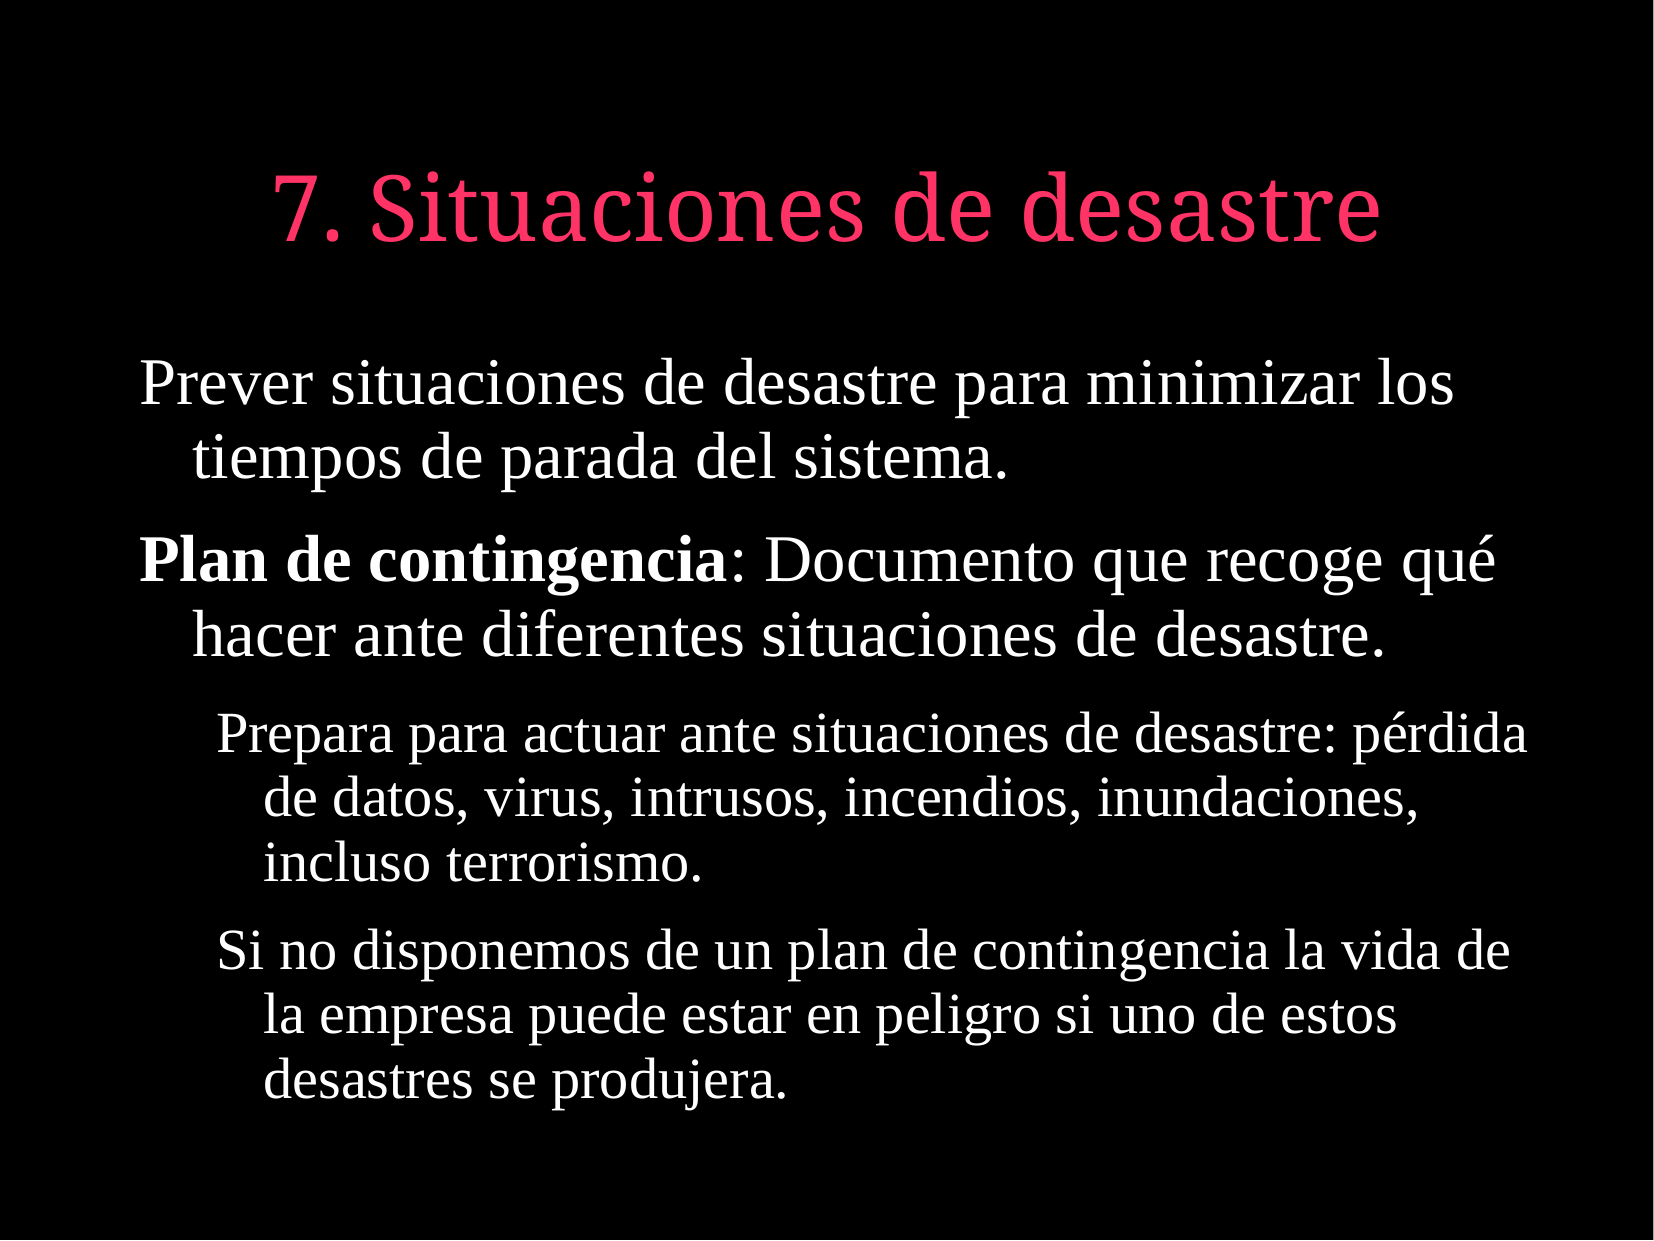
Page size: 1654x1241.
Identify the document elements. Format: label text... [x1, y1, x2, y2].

title 7. Situaciones de desastre [121, 102, 1534, 311]
list Prever situaciones de desastre para minimizar los tiempos de parada del sistema. Plan de contingencia: Documento que recoge qué hacer ante diferentes situaciones de desastre. Prepara para actuar ante situaciones de desastre: pérdida de datos, virus, intrusos, incendios, inundaciones, incluso terrorismo. Si no disponemos de un plan de contingencia la vida de la empresa puede estar en peligro si uno de estos desastres se produjera. [121, 344, 1534, 1127]
